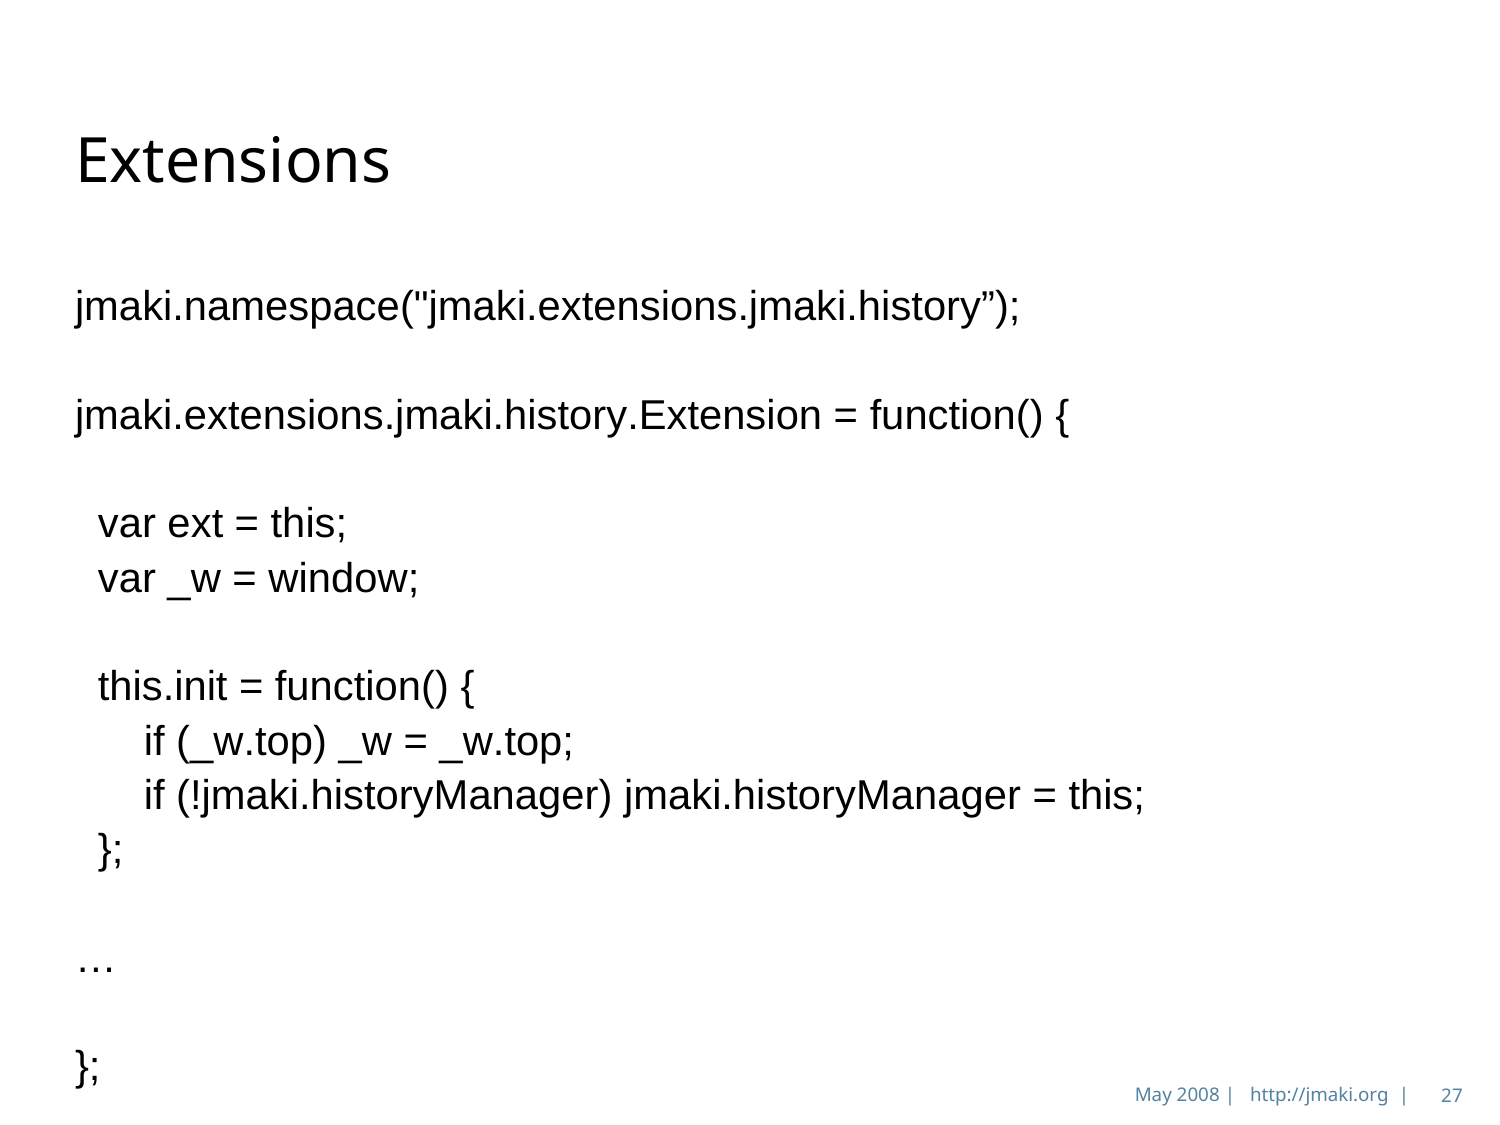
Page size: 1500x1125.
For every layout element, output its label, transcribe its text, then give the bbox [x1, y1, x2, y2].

list jmaki.namespace("jmaki.extensions.jmaki.history”); jmaki.extensions.jmaki.history.Extension = function() { var ext = this; var _w = window; this.init = function() { if (_w.top) _w = _w.top; if (!jmaki.historyManager) jmaki.historyManager = this; }; … }; [75, 287, 1426, 1098]
title Extensions [75, 124, 1426, 287]
